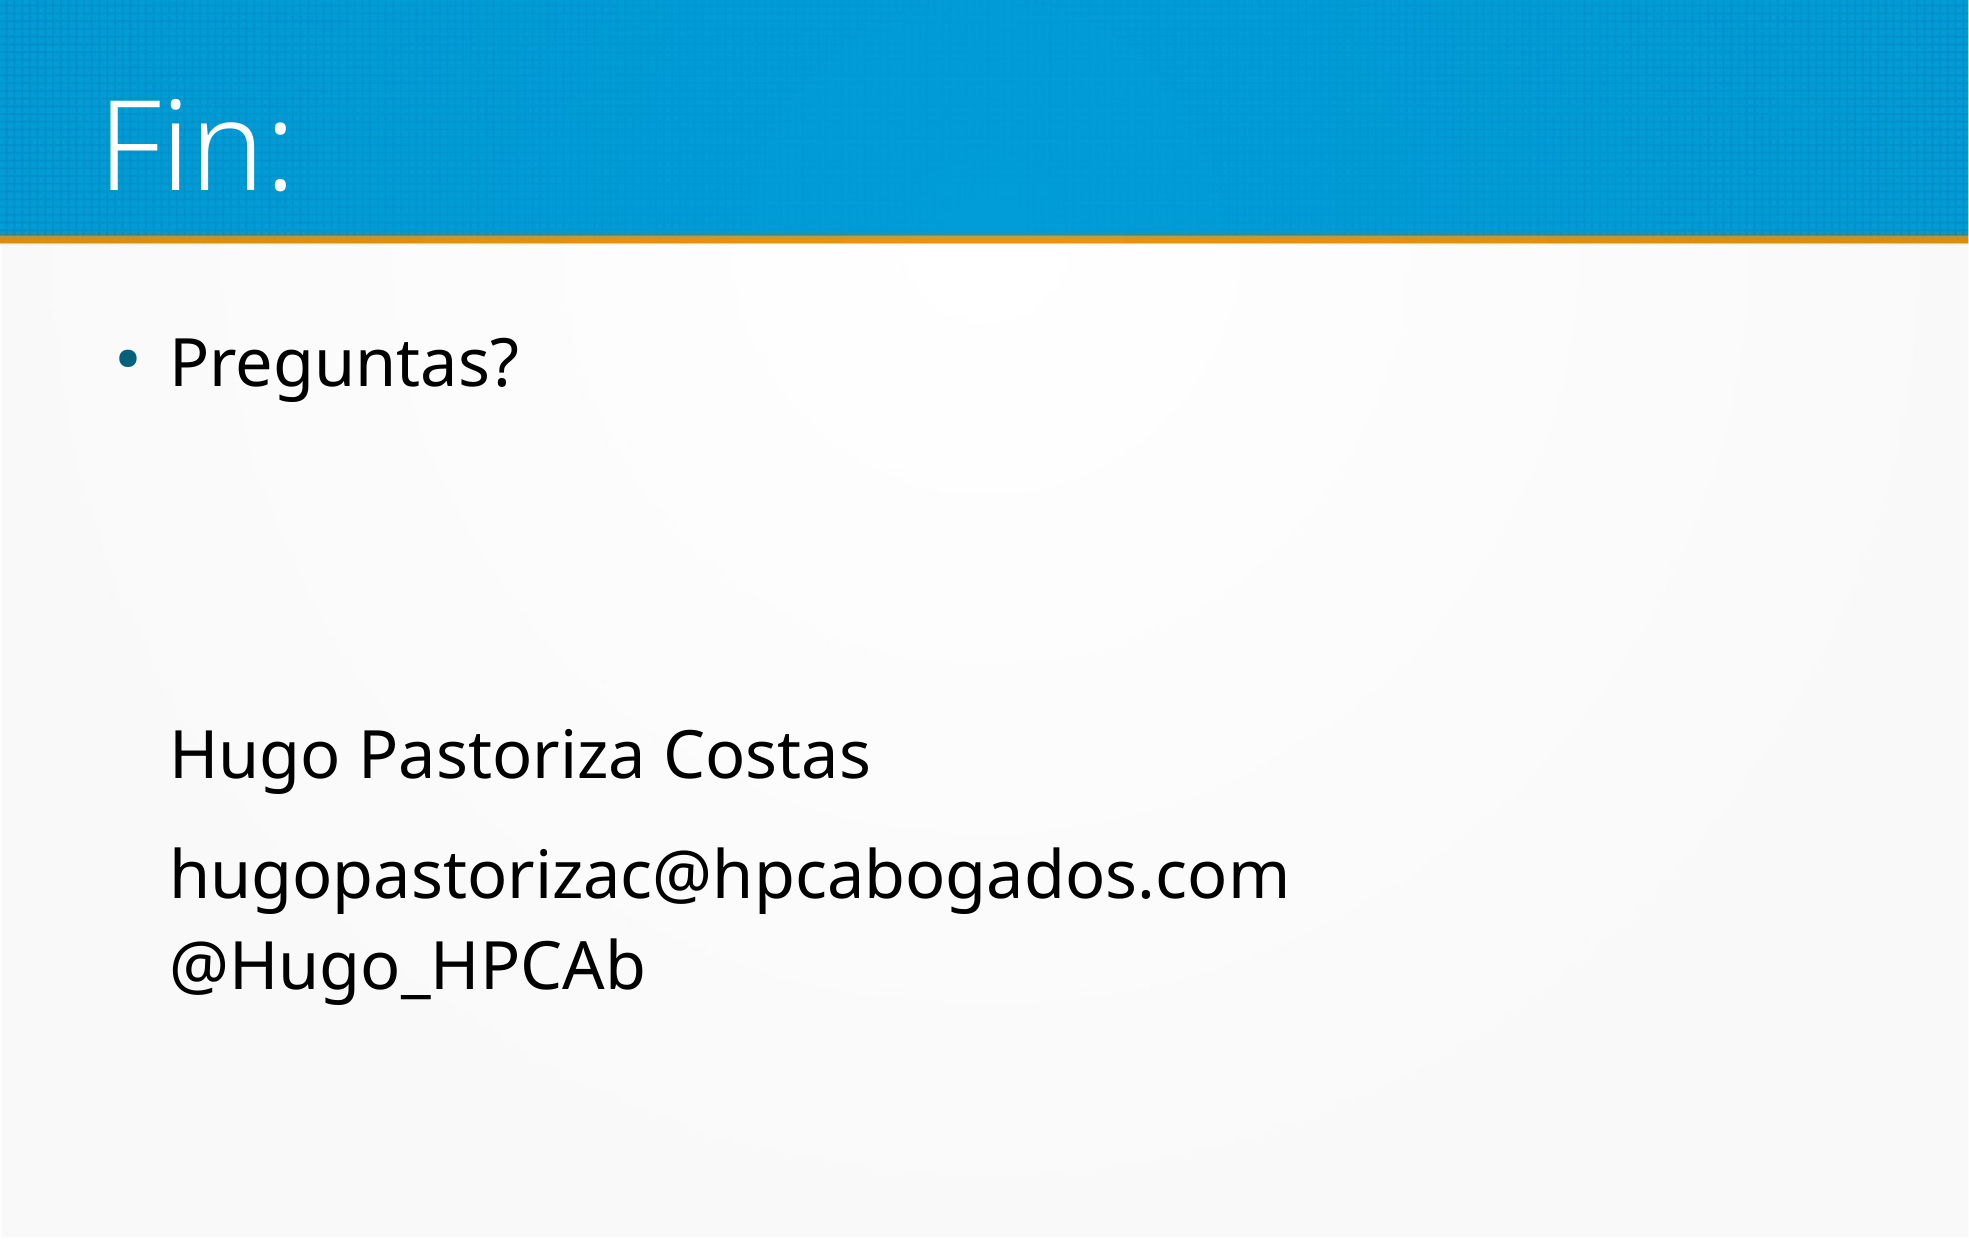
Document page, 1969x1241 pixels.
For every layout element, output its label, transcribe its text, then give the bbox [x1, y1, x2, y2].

title Fin: [98, 19, 1870, 227]
picture [0, 233, 1969, 1241]
list Preguntas? Hugo Pastoriza Costas hugopastorizac@hpcabogados.com @Hugo_HPCAb [98, 315, 1861, 1081]
